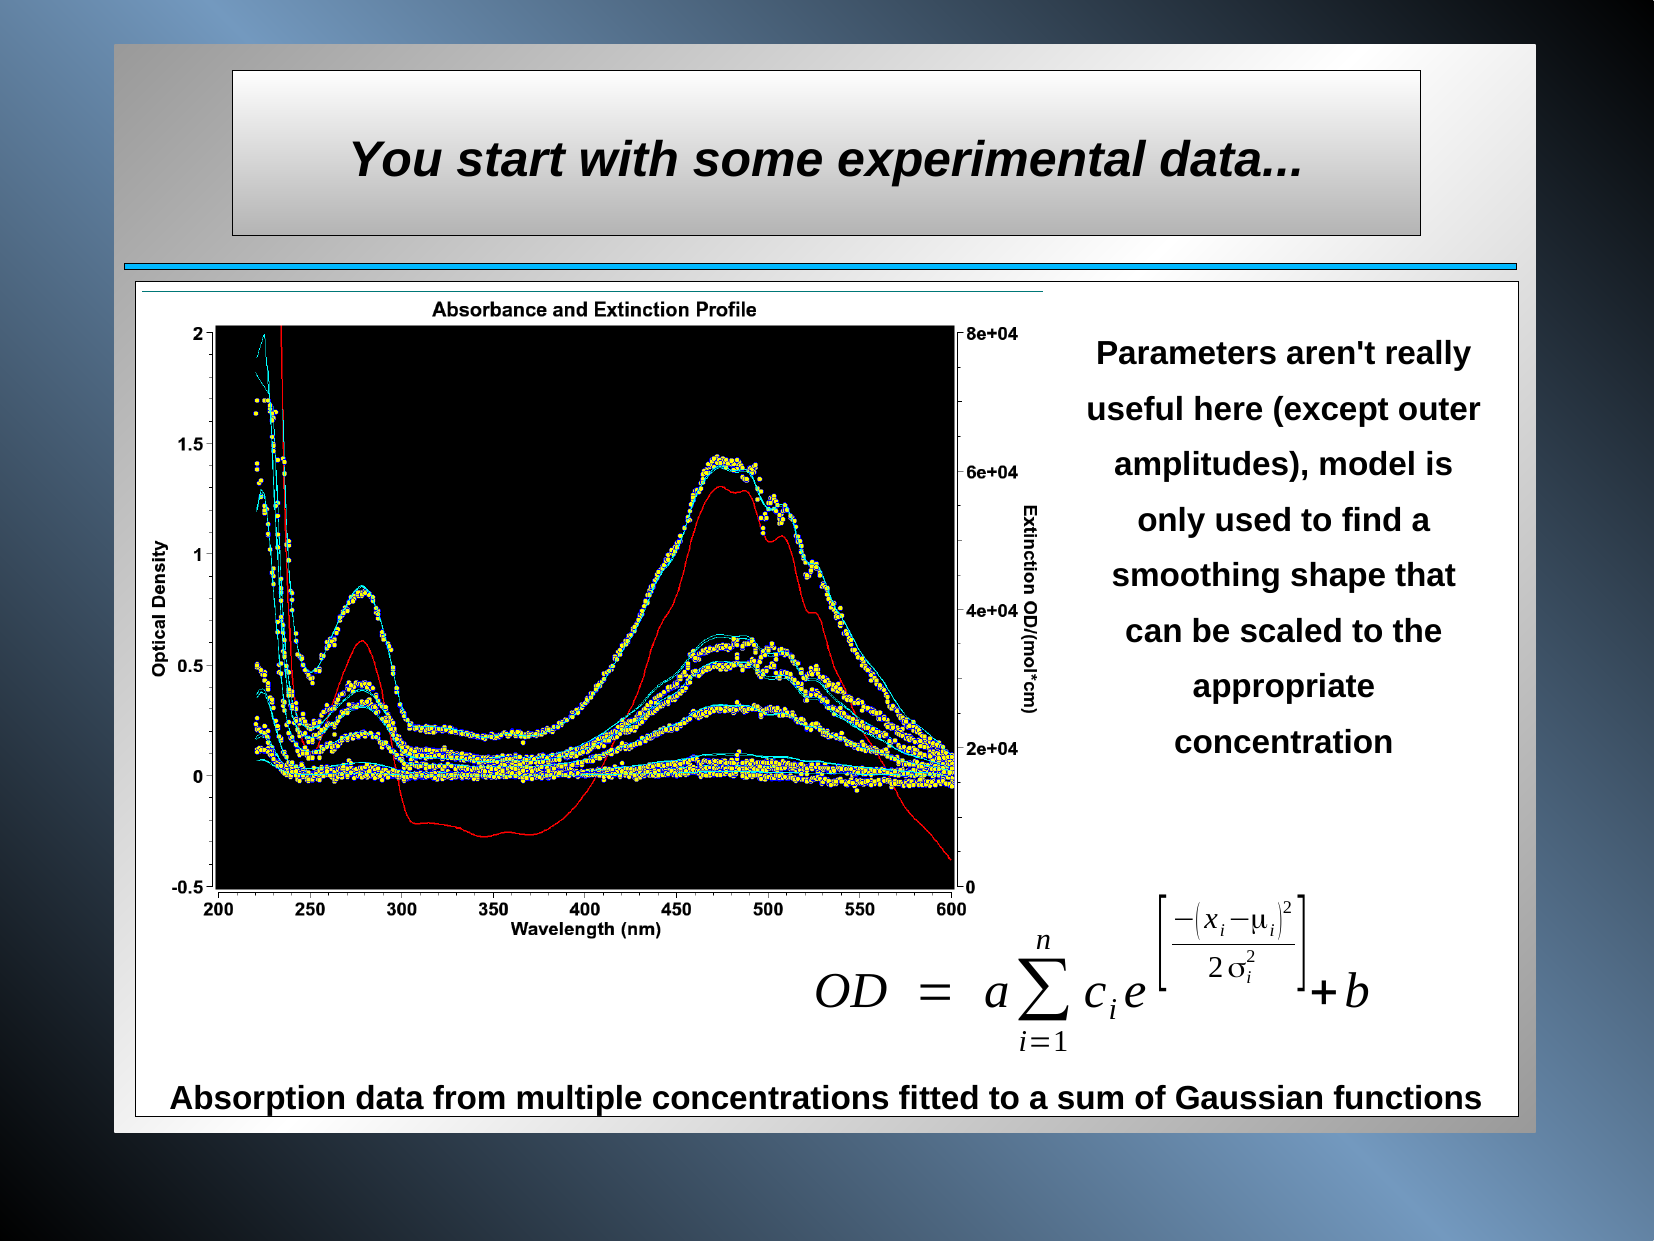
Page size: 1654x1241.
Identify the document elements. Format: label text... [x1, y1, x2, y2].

text_box [232, 70, 1421, 236]
text_box [135, 281, 1519, 1117]
picture [142, 291, 1043, 941]
chart [805, 892, 1378, 1058]
text_box You start with some experimental data... [326, 131, 1328, 194]
text_box [124, 263, 1517, 270]
text_box Parameters aren't really useful here (except outer amplitudes), model is only used to find a smoothing shape that can be scaled to the appropriate concentration [1079, 316, 1489, 810]
text_box Absorption data from multiple concentrations fitted to a sum of Gaussian functions [138, 1060, 1516, 1117]
